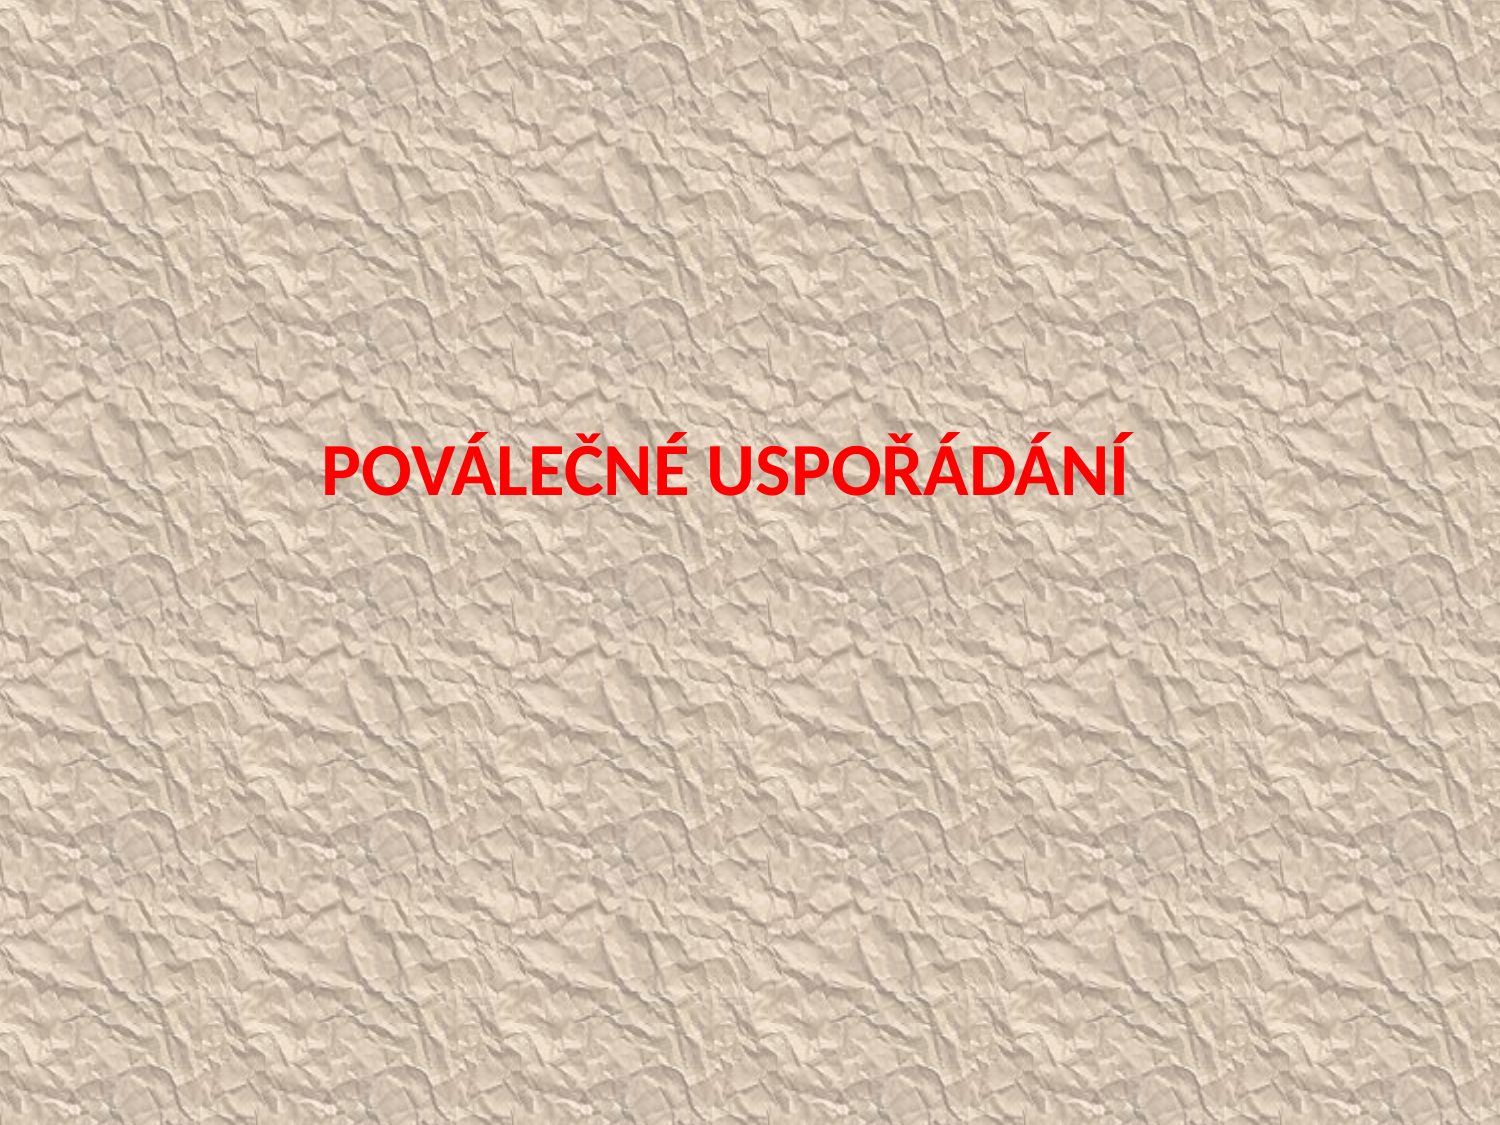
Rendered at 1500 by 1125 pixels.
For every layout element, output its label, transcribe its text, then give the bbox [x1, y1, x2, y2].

text_box POVÁLEČNÉ USPOŘÁDÁNÍ [307, 413, 1146, 519]
